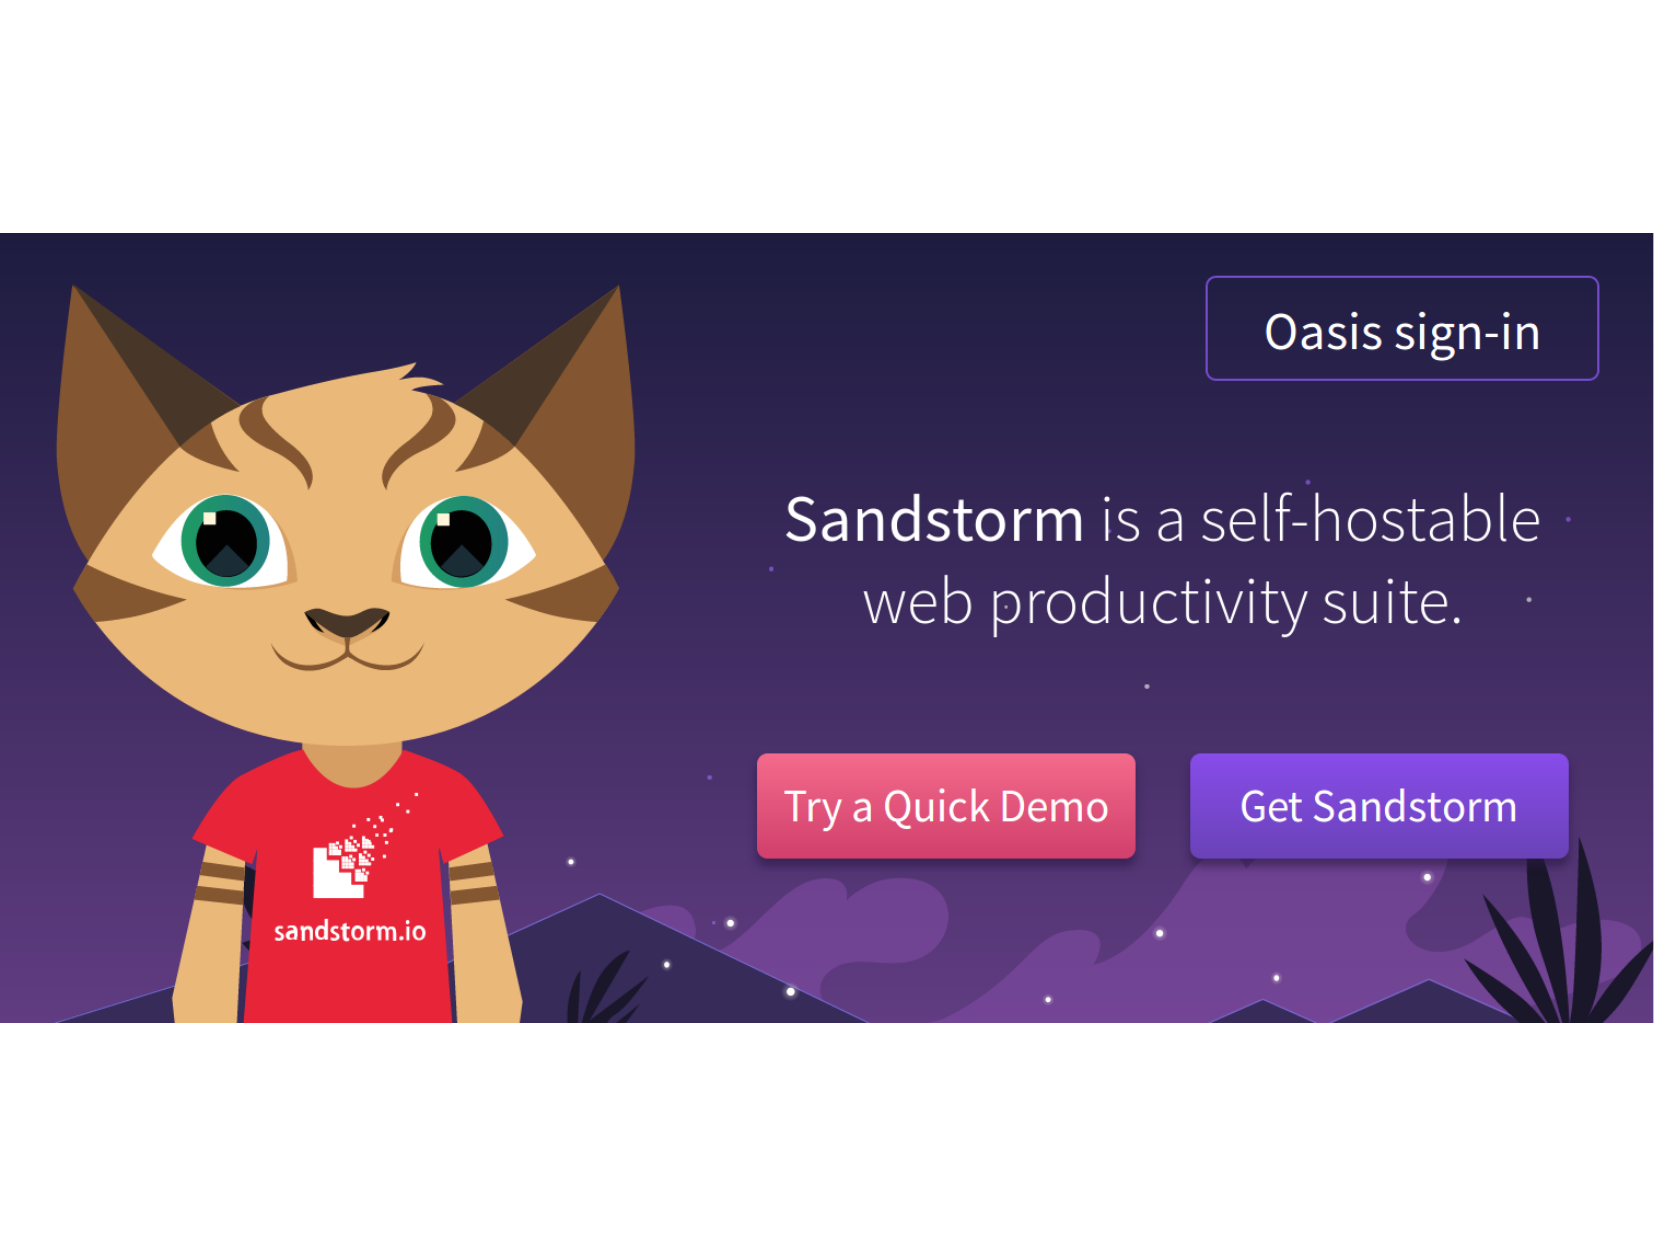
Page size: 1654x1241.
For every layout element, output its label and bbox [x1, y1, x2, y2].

picture [0, 233, 1654, 1023]
